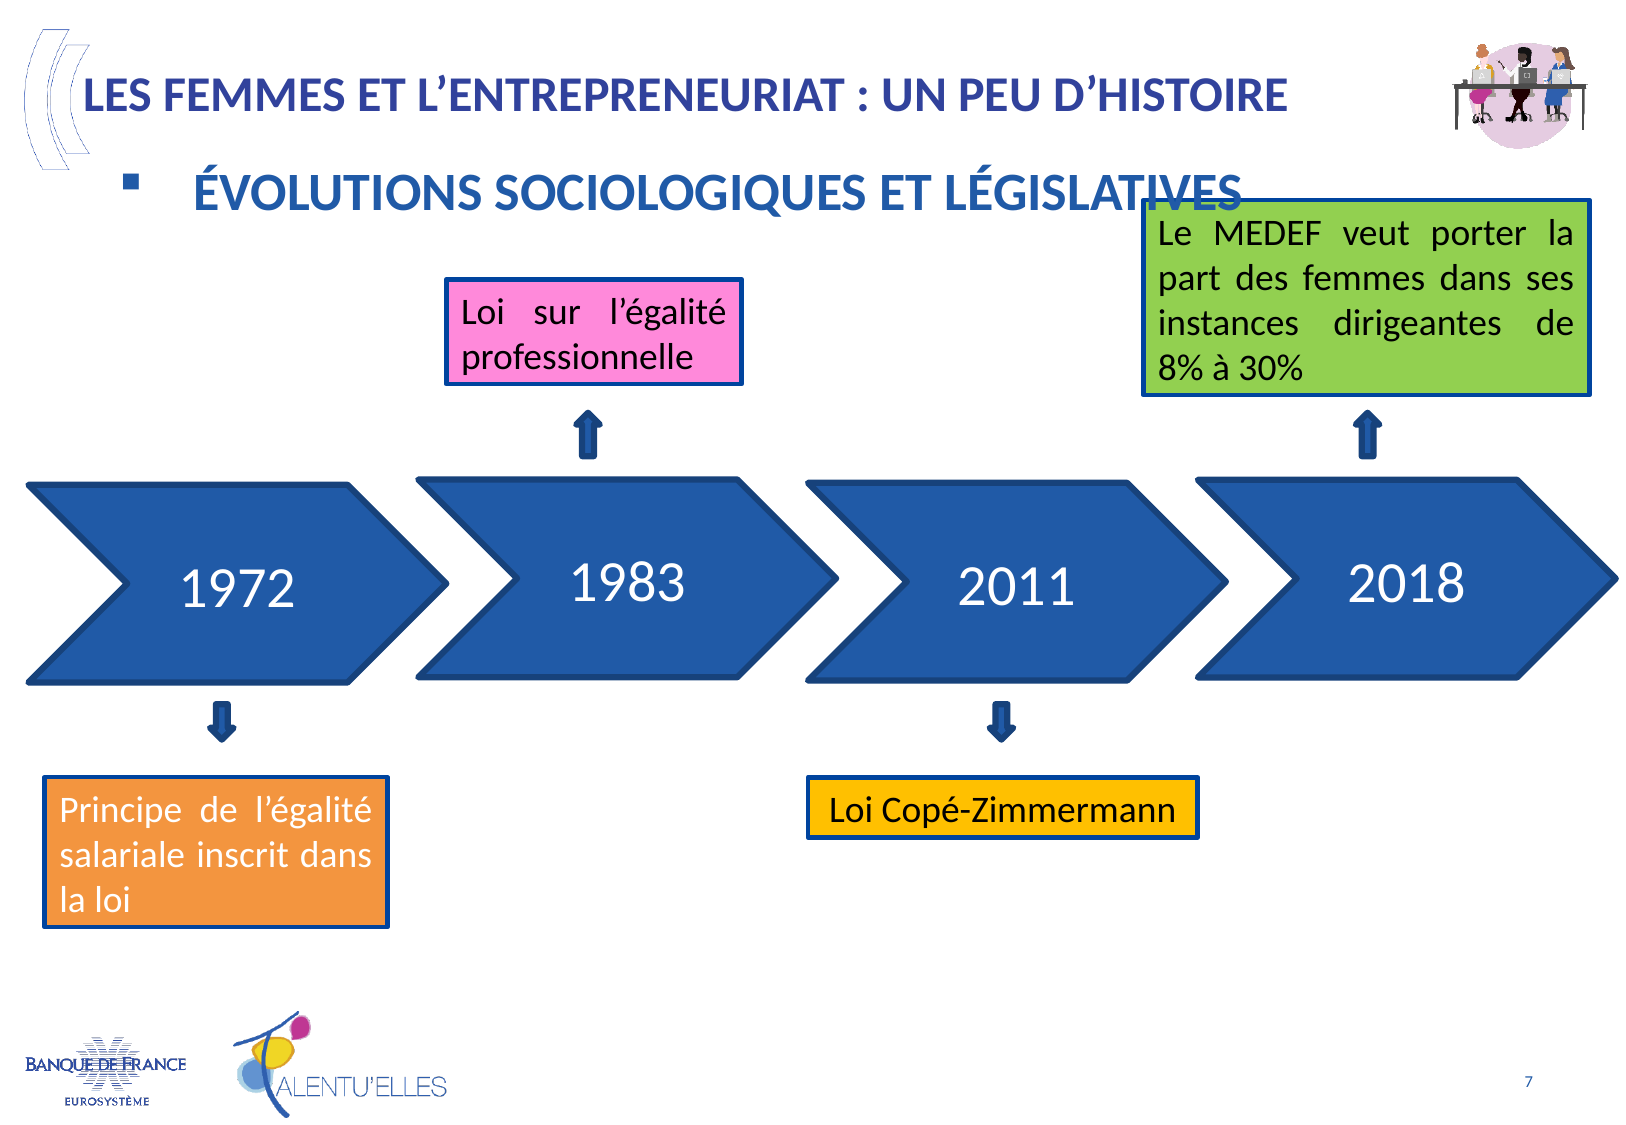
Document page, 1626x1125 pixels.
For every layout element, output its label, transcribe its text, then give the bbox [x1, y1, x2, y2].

text_box Le MEDEF veut porter la part des femmes dans ses instances dirigeantes de 8% à 30% [1143, 200, 1590, 395]
text_box 1972 [28, 484, 447, 683]
text_box Évolutions sociologiques et législatives [103, 148, 1344, 229]
text_box Loi sur l’égalité professionnelle [446, 279, 742, 385]
text_box [210, 704, 234, 740]
slide_number <numéro> [1452, 1062, 1549, 1123]
text_box 2018 [1197, 479, 1616, 678]
text_box Principe de l’égalité salariale inscrit dans la loi [44, 777, 388, 927]
picture [1439, 17, 1602, 195]
text_box 2011 [807, 482, 1226, 681]
picture [0, 0, 103, 208]
title Les Femmes et l’entrepreneuriat : un peu d’HISTOIRE [68, 0, 1531, 186]
picture [25, 1035, 186, 1106]
text_box [1355, 412, 1380, 457]
text_box Loi Copé-Zimmermann [807, 777, 1198, 838]
text_box [576, 412, 600, 457]
text_box [989, 704, 1014, 740]
picture [233, 1011, 447, 1118]
text_box 1983 [418, 479, 837, 678]
